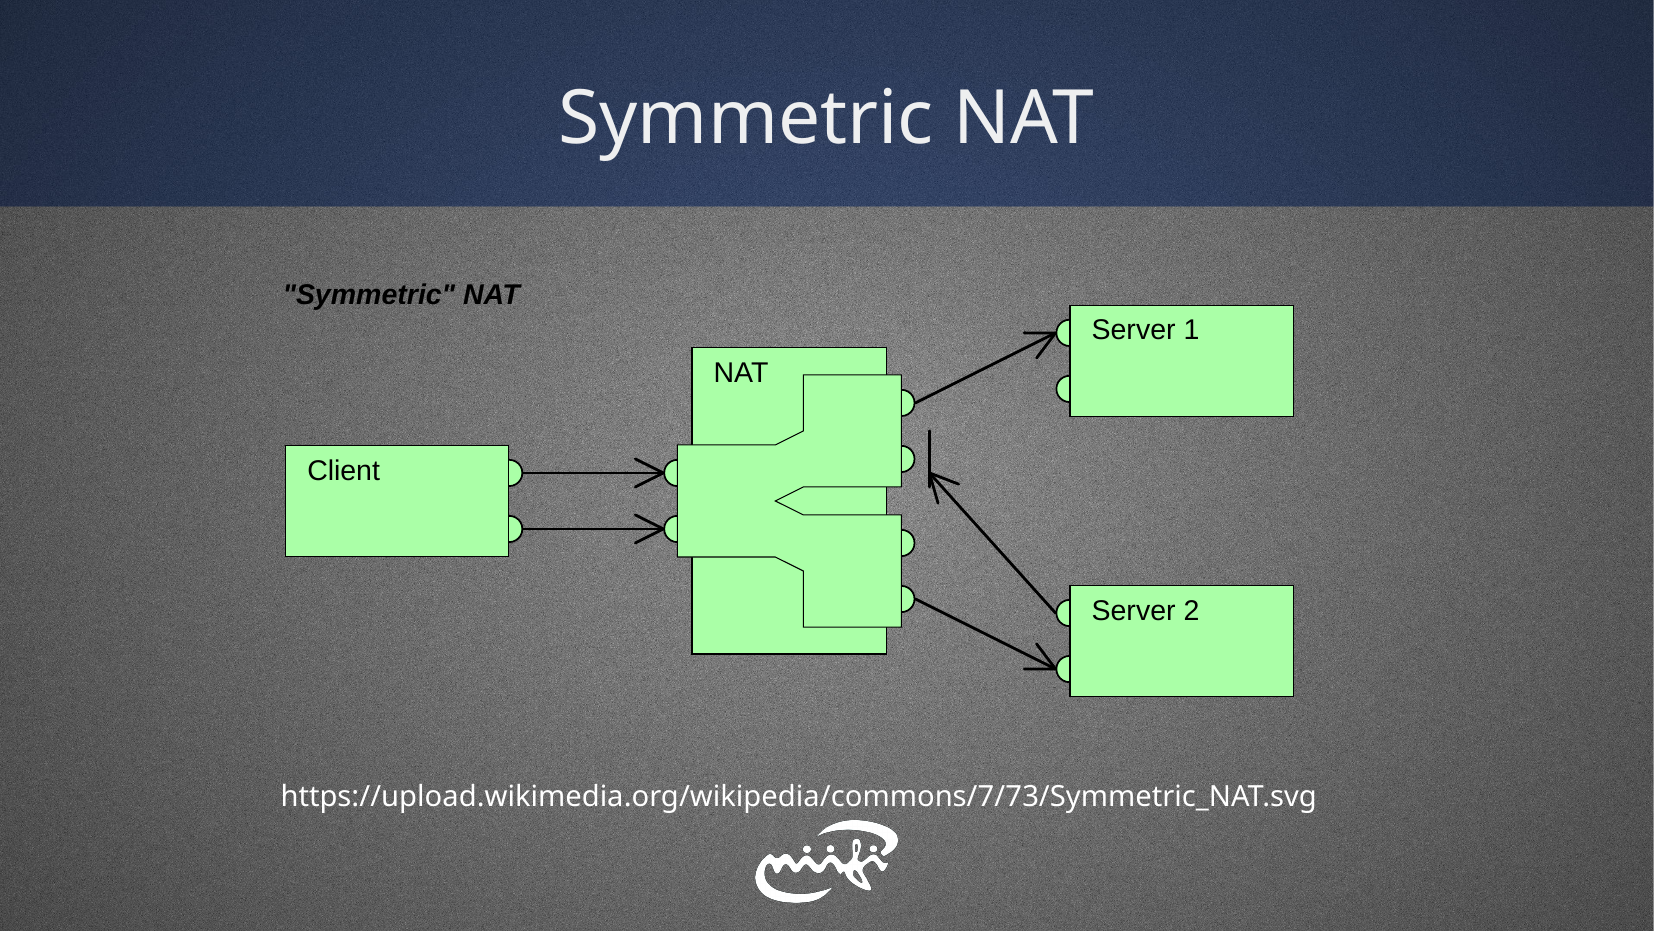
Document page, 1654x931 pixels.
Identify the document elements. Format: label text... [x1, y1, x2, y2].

text_box https://upload.wikimedia.org/wikipedia/commons/7/73/Symmetric_NAT.svg [265, 767, 1388, 818]
picture [0, 0, 1654, 931]
title Symmetric NAT [82, 36, 1571, 193]
